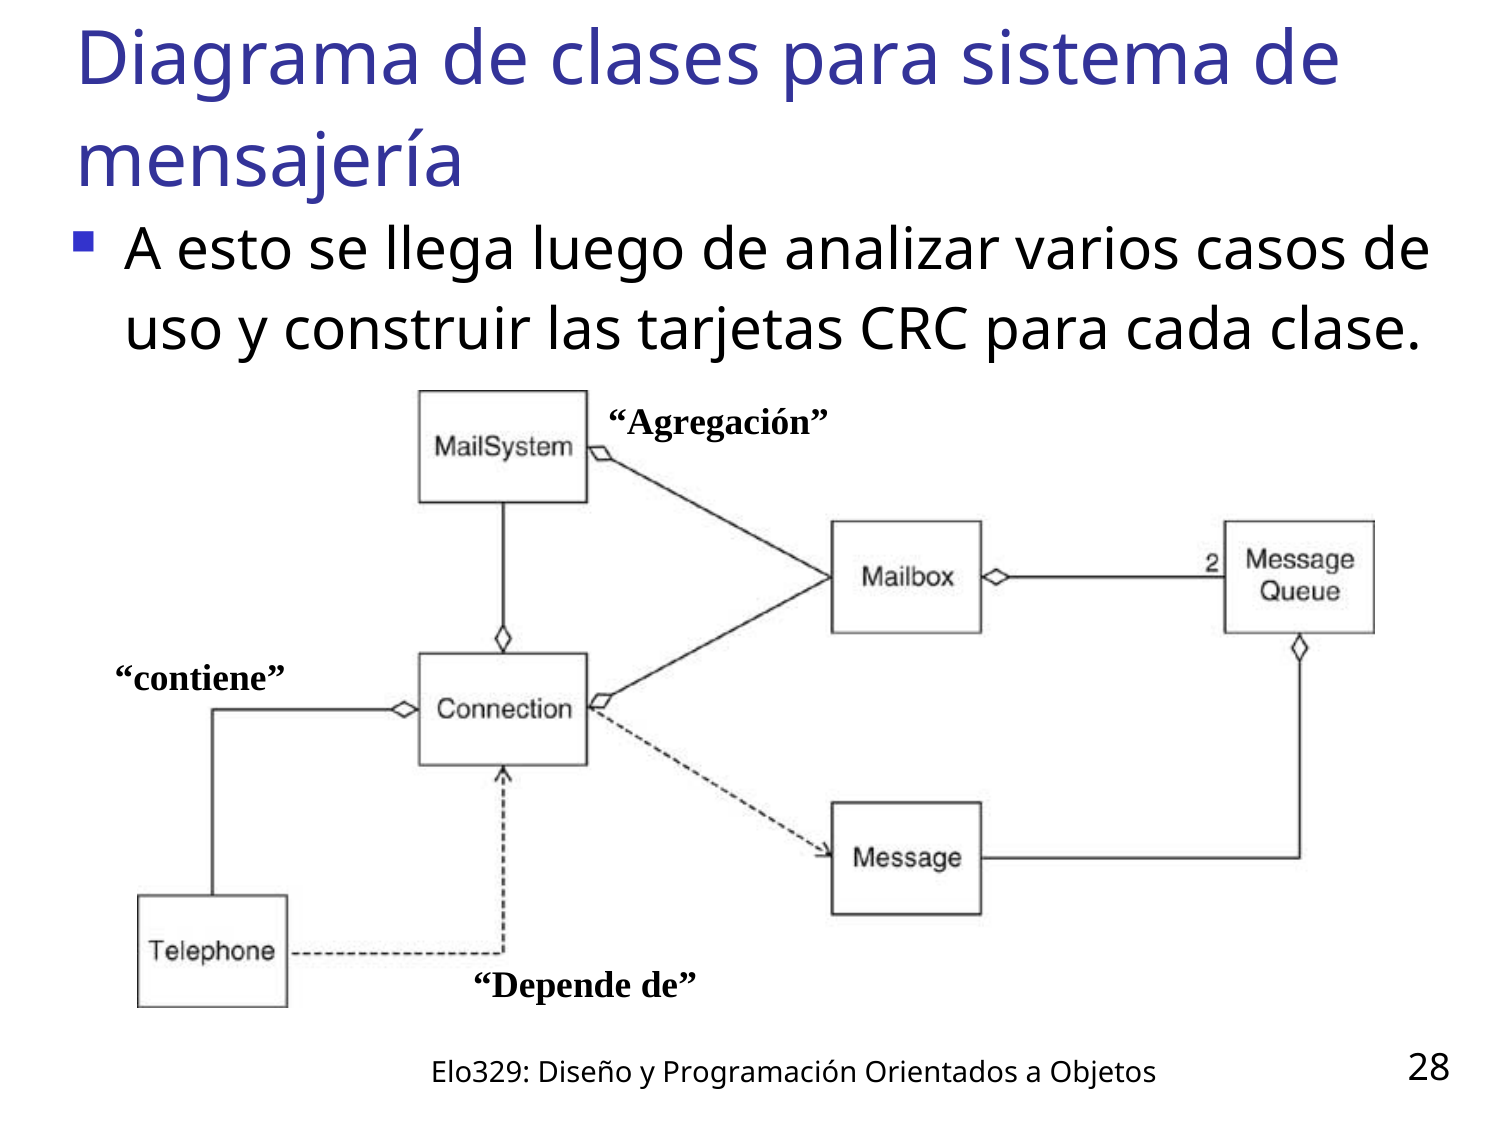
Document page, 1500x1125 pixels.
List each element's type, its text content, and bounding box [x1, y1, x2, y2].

title Diagrama de clases para sistema de mensajería [75, 23, 1426, 190]
text_box “Depende de” [458, 952, 712, 1013]
list A esto se llega luego de analizar varios casos de uso y construir las tarjetas CRC para cada clase. [70, 206, 1442, 360]
text_box “contiene” [99, 645, 301, 706]
text_box “Agregación” [593, 389, 845, 450]
picture [137, 390, 1375, 1008]
